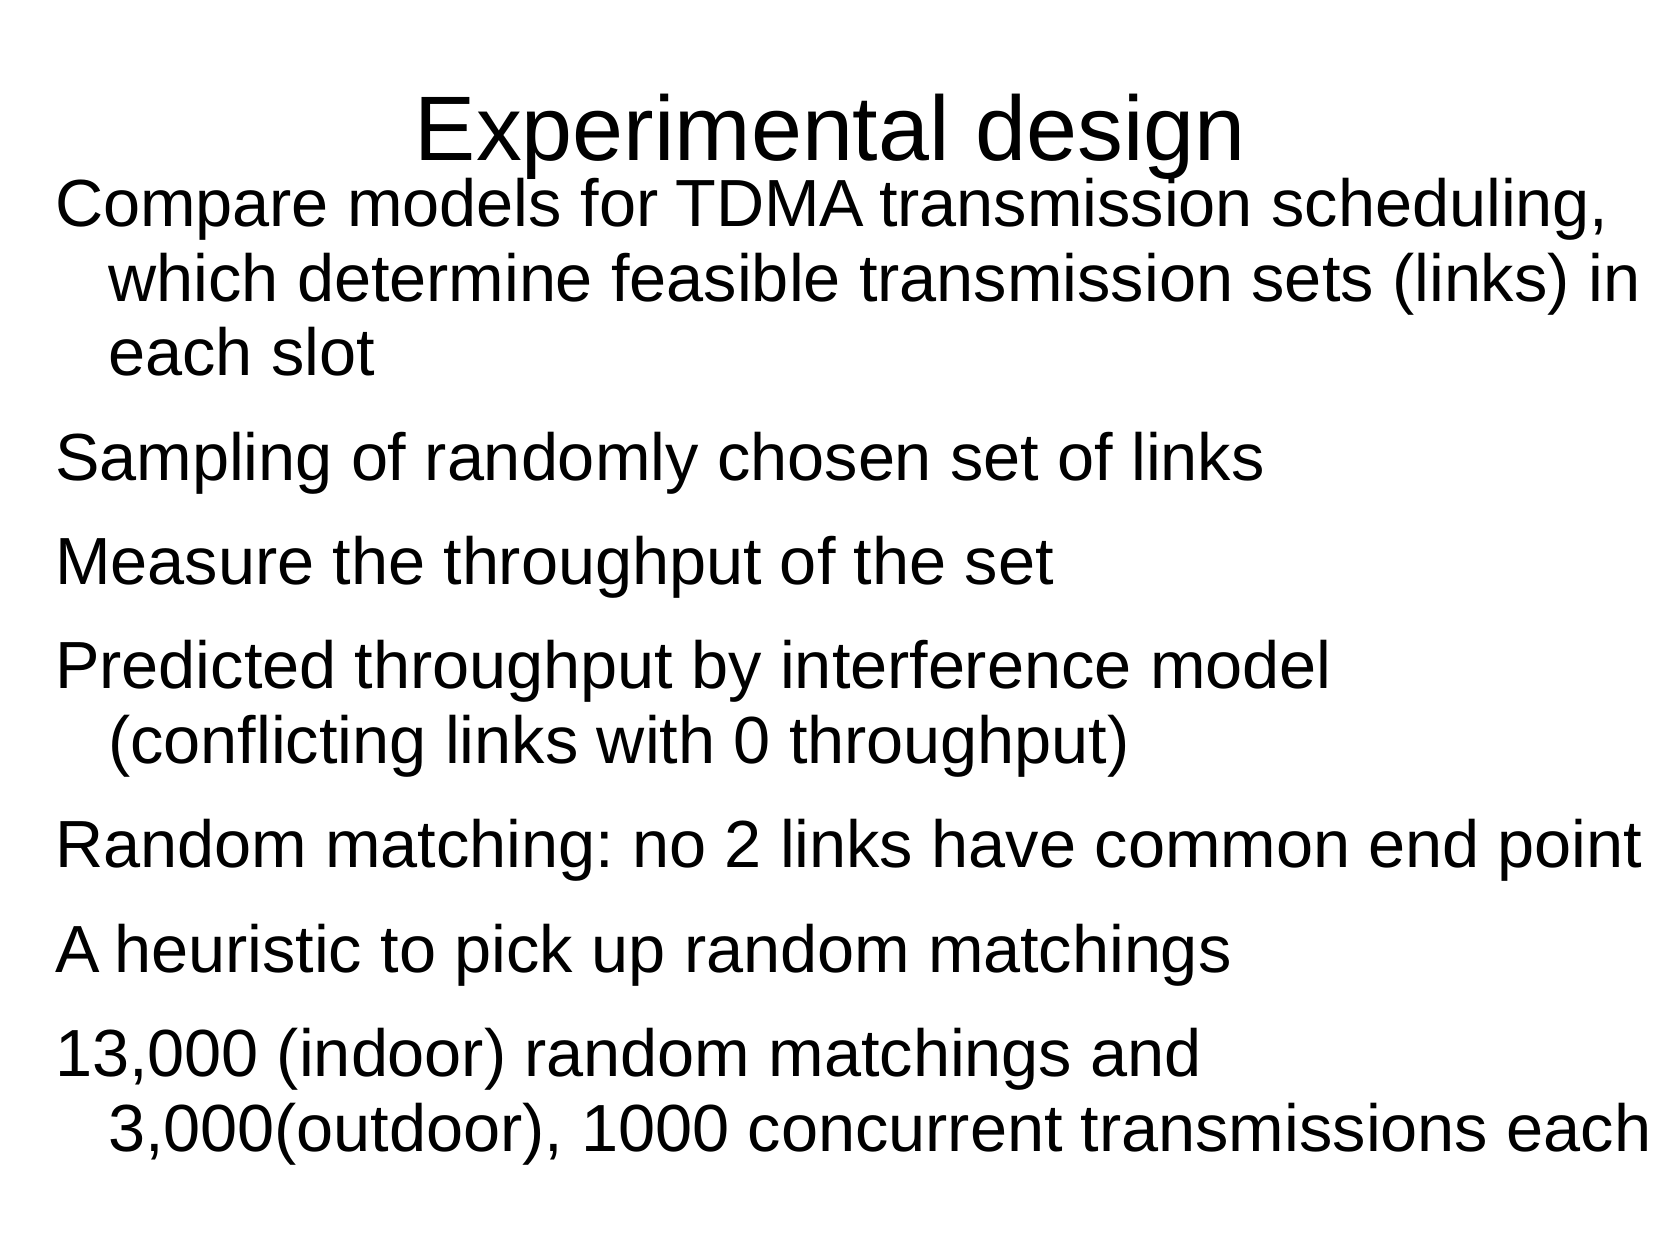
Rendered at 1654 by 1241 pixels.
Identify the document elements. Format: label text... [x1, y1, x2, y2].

list Compare models for TDMA transmission scheduling, which determine feasible transmission sets (links) in each slot Sampling of randomly chosen set of links Measure the throughput of the set Predicted throughput by interference model (conflicting links with 0 throughput) Random matching: no 2 links have common end point A heuristic to pick up random matchings 13,000 (indoor) random matchings and 3,000(outdoor), 1000 concurrent transmissions each [37, 165, 1654, 1241]
title Experimental design [86, 32, 1576, 165]
